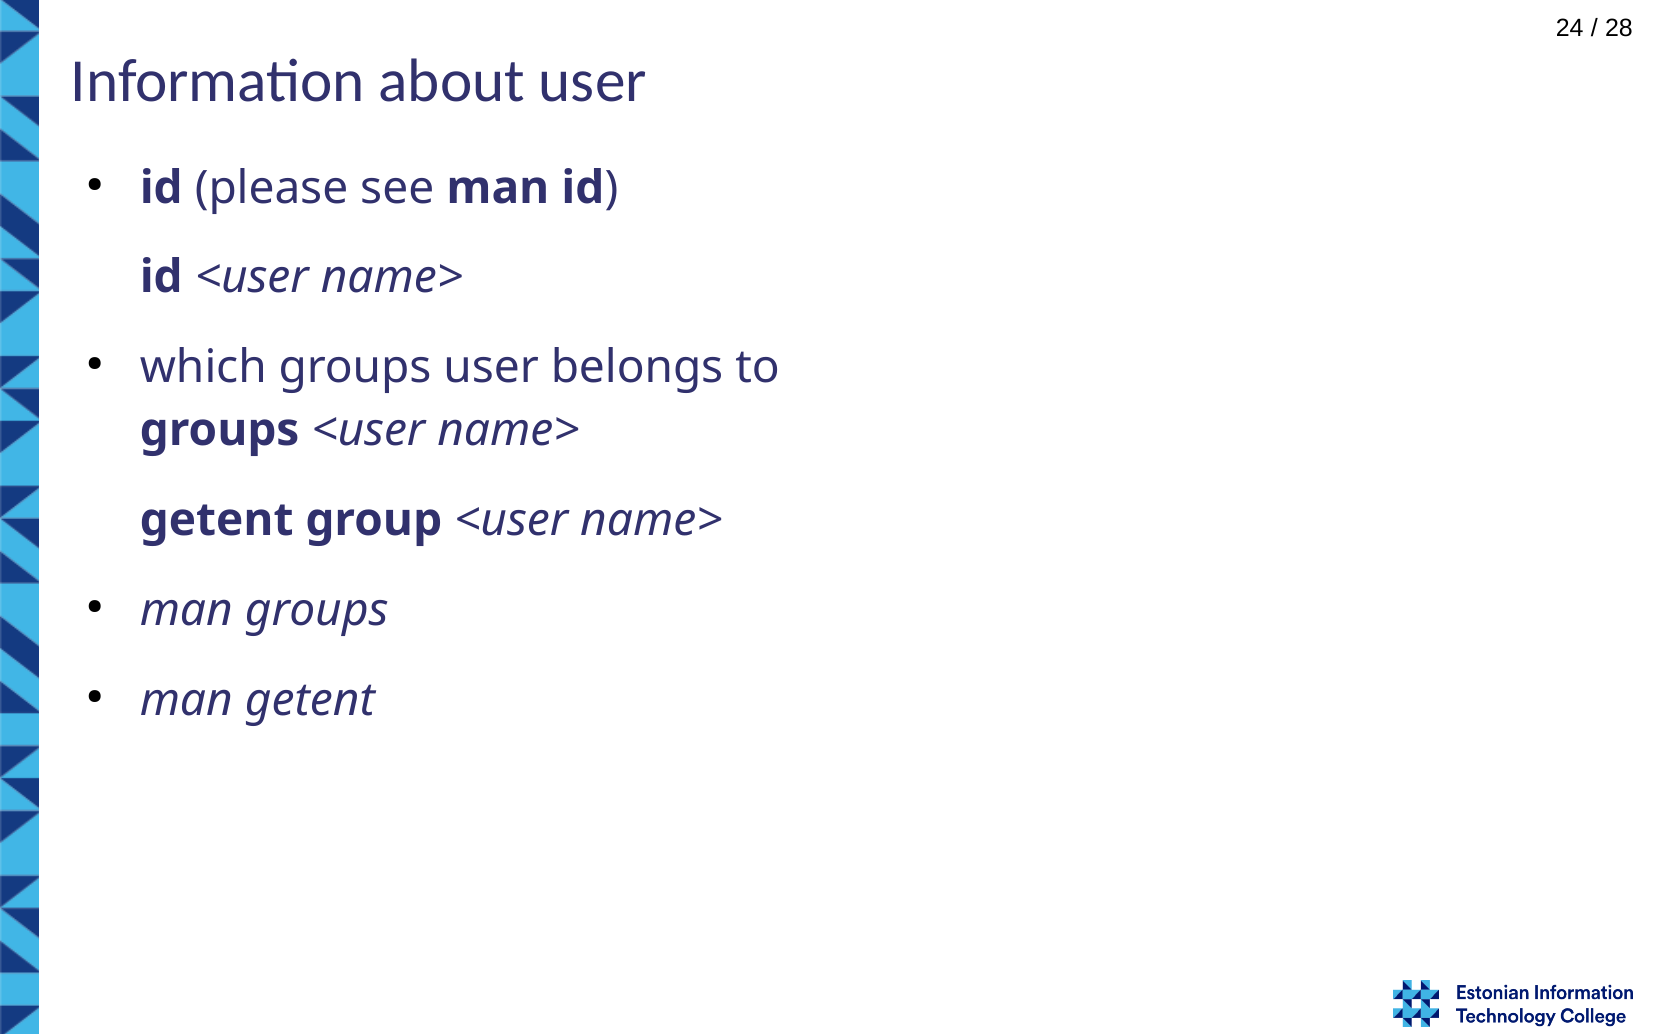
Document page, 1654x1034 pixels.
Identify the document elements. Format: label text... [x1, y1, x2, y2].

title Information about user [70, 41, 1630, 130]
picture [1393, 980, 1633, 1027]
list id (please see man id) id <user name> which groups user belongs to groups <user name> getent group <user name> man groups man getent [68, 153, 1630, 957]
